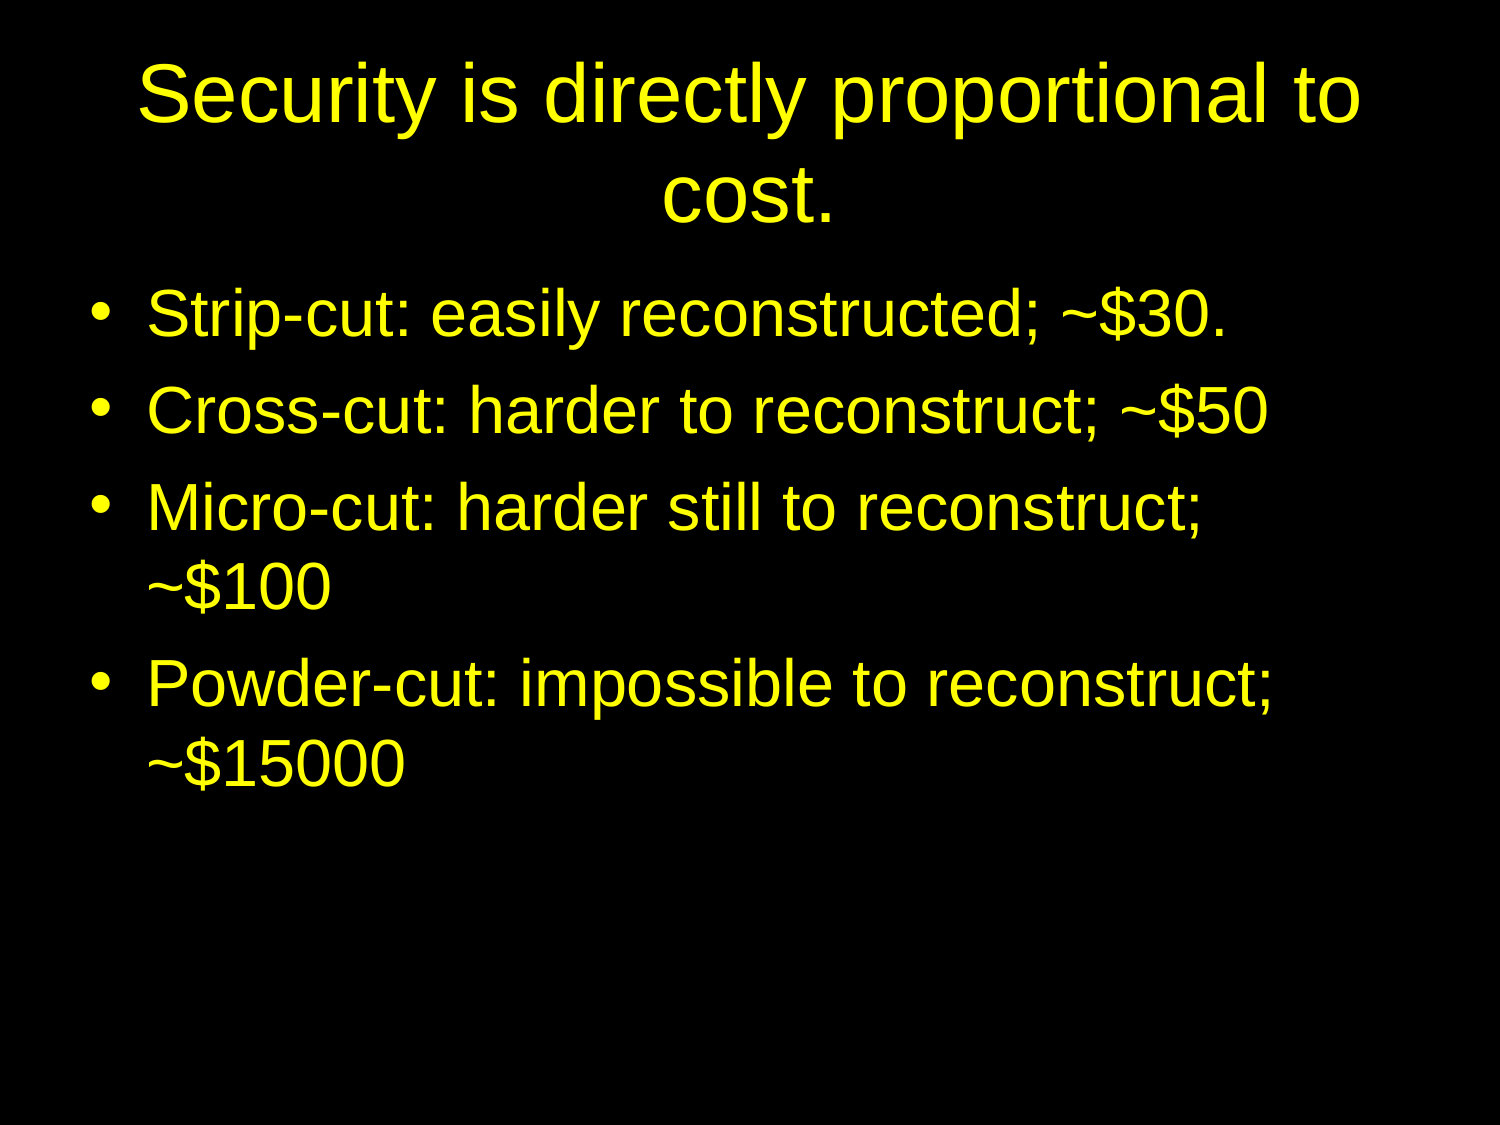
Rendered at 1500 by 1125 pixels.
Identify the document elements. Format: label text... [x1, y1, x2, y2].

title Security is directly proportional to cost. [75, 31, 1426, 247]
list Strip-cut: easily reconstructed; ~$30. Cross-cut: harder to reconstruct; ~$50 Micro-cut: harder still to reconstruct; ~$100 Powder-cut: impossible to reconstruct; ~$15000 [75, 262, 1426, 1006]
